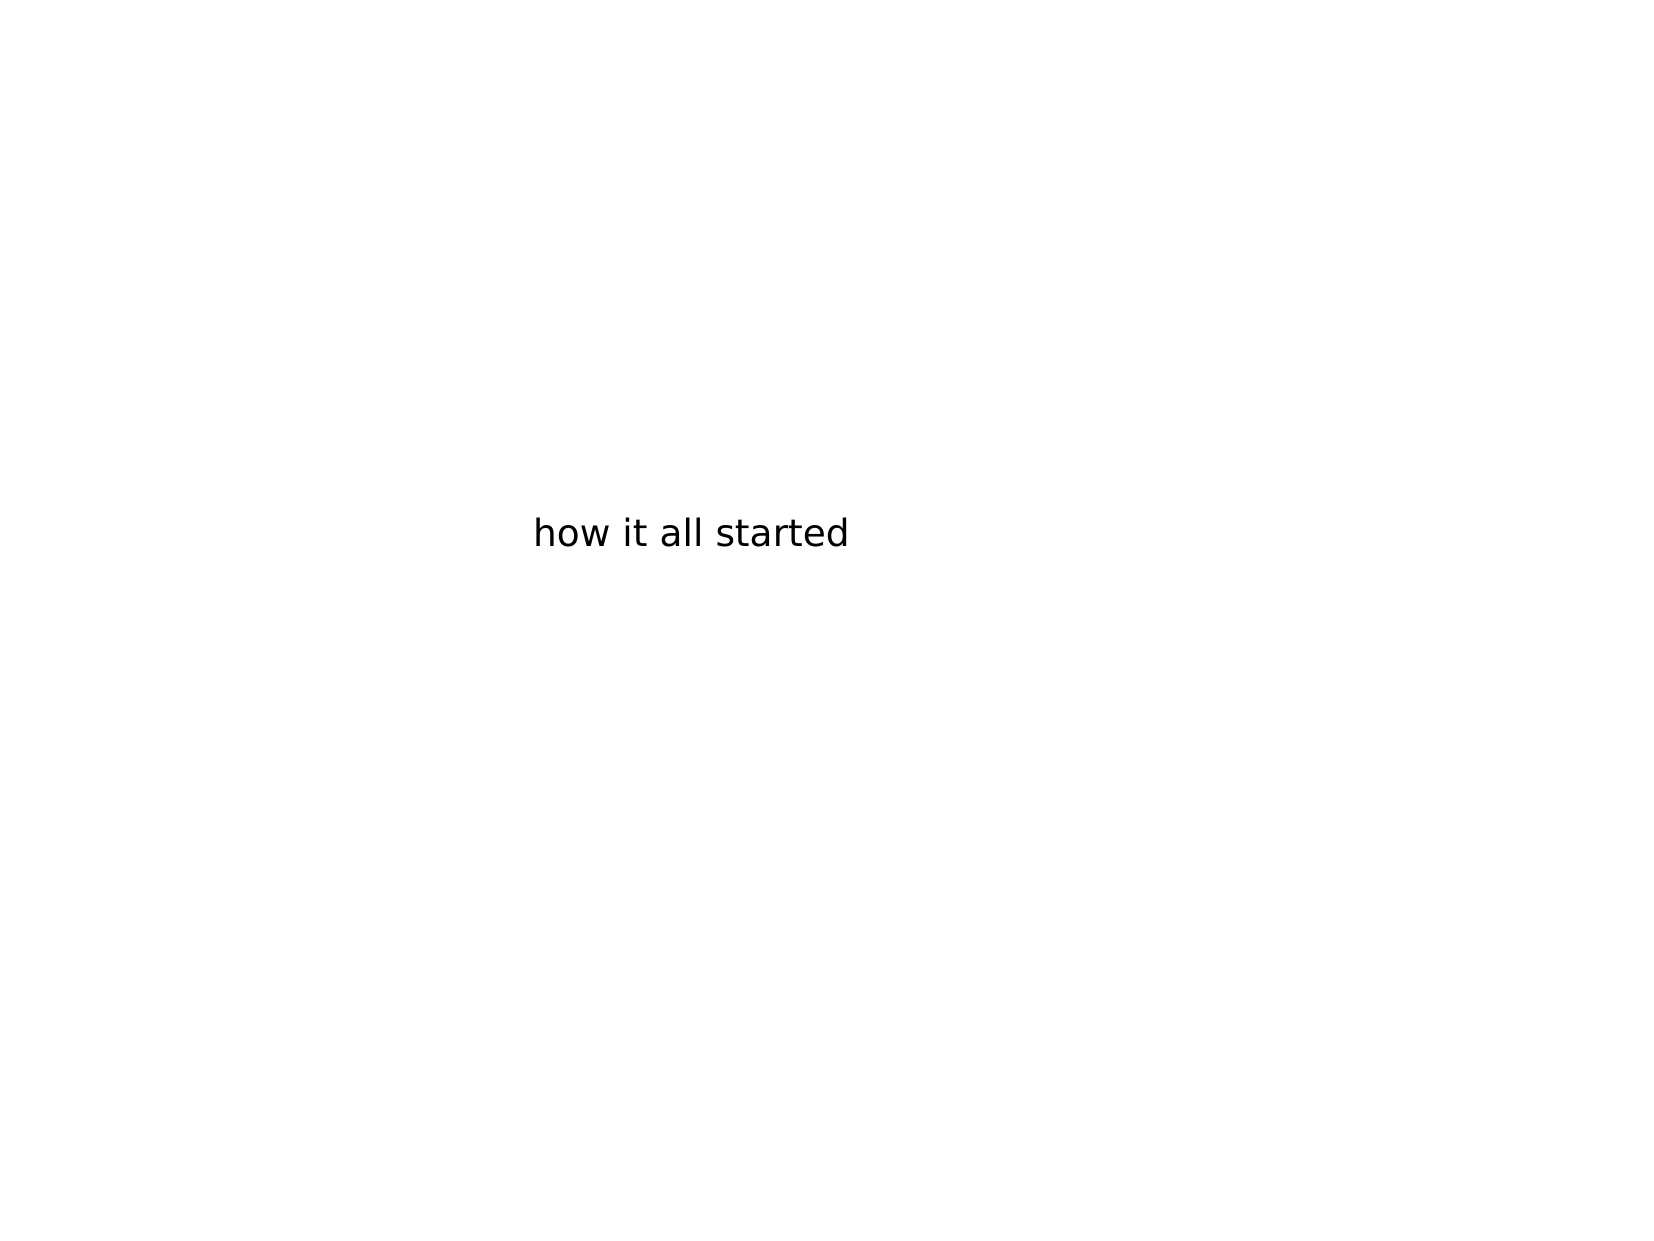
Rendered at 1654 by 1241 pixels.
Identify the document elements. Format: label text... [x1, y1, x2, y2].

text_box how it all started [518, 504, 865, 563]
text_box [562, 525, 676, 584]
